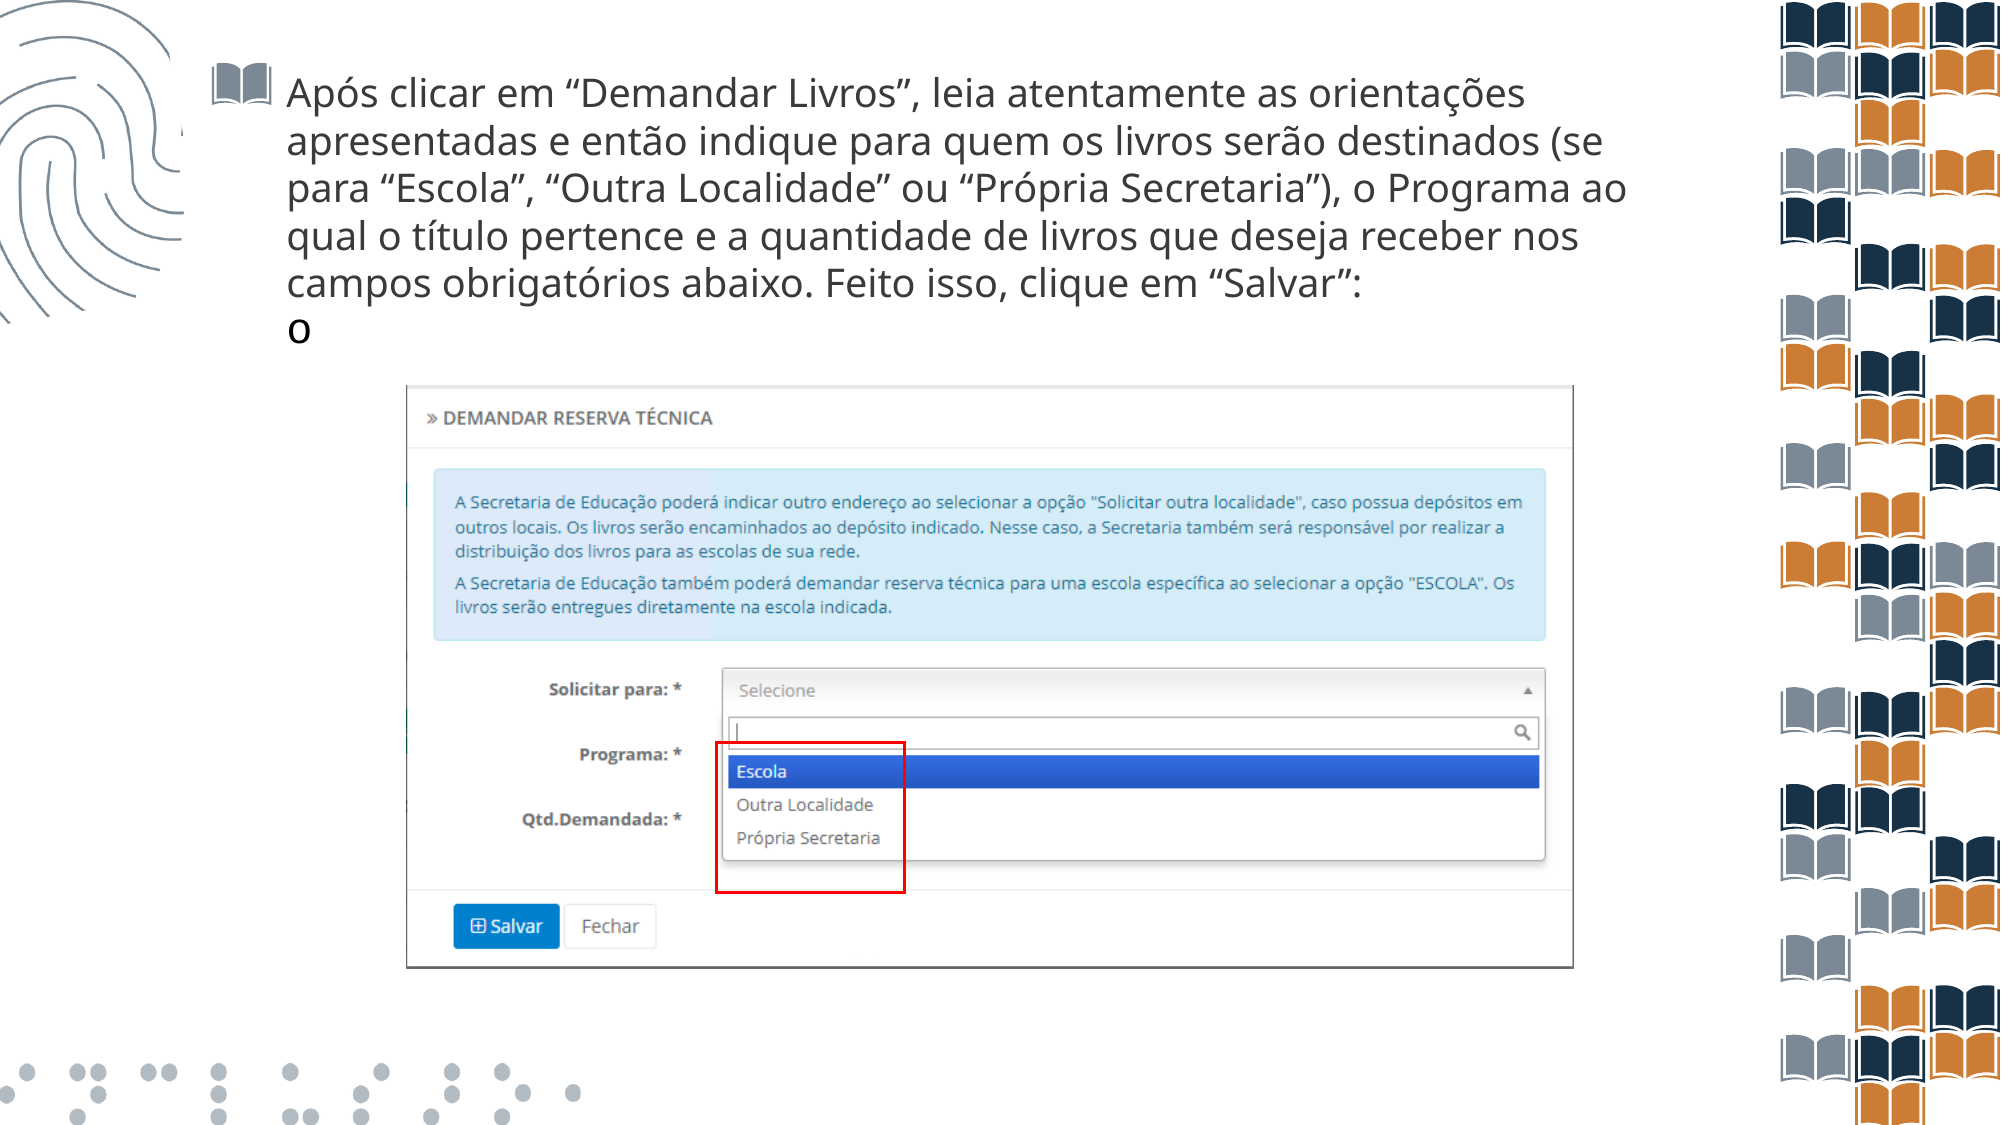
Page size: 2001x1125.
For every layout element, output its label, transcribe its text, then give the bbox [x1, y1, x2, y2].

text_box [1855, 592, 1926, 643]
text_box [1780, 684, 1851, 735]
text_box [0, 1063, 581, 1125]
text_box [1855, 885, 1926, 936]
text_box [1780, 440, 1851, 491]
text_box [1929, 834, 2000, 932]
text_box [0, 0, 210, 326]
text_box Após clicar em “Demandar Livros”, leia atentamente as orientações apresentadas e então indique para quem os livros serão destinados (se para “Escola”, “Outra Localidade” ou “Própria Secretaria”), o Programa ao qual o título pertence e a quantidade de livros que deseja receber nos campos obrigatórios abaixo. Feito isso, clique em “Salvar”: [271, 60, 1709, 417]
text_box [1929, 147, 2000, 198]
text_box [1780, 145, 1851, 245]
text_box [1929, 242, 2000, 292]
text_box [1855, 348, 1926, 447]
text_box [1780, 0, 1851, 99]
text_box [1855, 241, 1926, 292]
text_box [1780, 1032, 1851, 1082]
text_box [1855, 490, 1926, 540]
text_box [1929, 0, 2000, 97]
text_box [1780, 539, 1851, 589]
text_box [1929, 293, 2000, 343]
text_box [1929, 539, 2000, 735]
text_box [1780, 292, 1851, 392]
text_box [1929, 983, 2000, 1081]
text_box [1780, 932, 1851, 983]
text_box [1780, 781, 1851, 882]
text_box [211, 60, 271, 106]
text_box [1929, 392, 2000, 492]
picture [406, 385, 1574, 969]
text_box [1855, 541, 1926, 591]
text_box [1855, 0, 1926, 197]
text_box [1855, 983, 1926, 1125]
text_box [1855, 689, 1926, 835]
